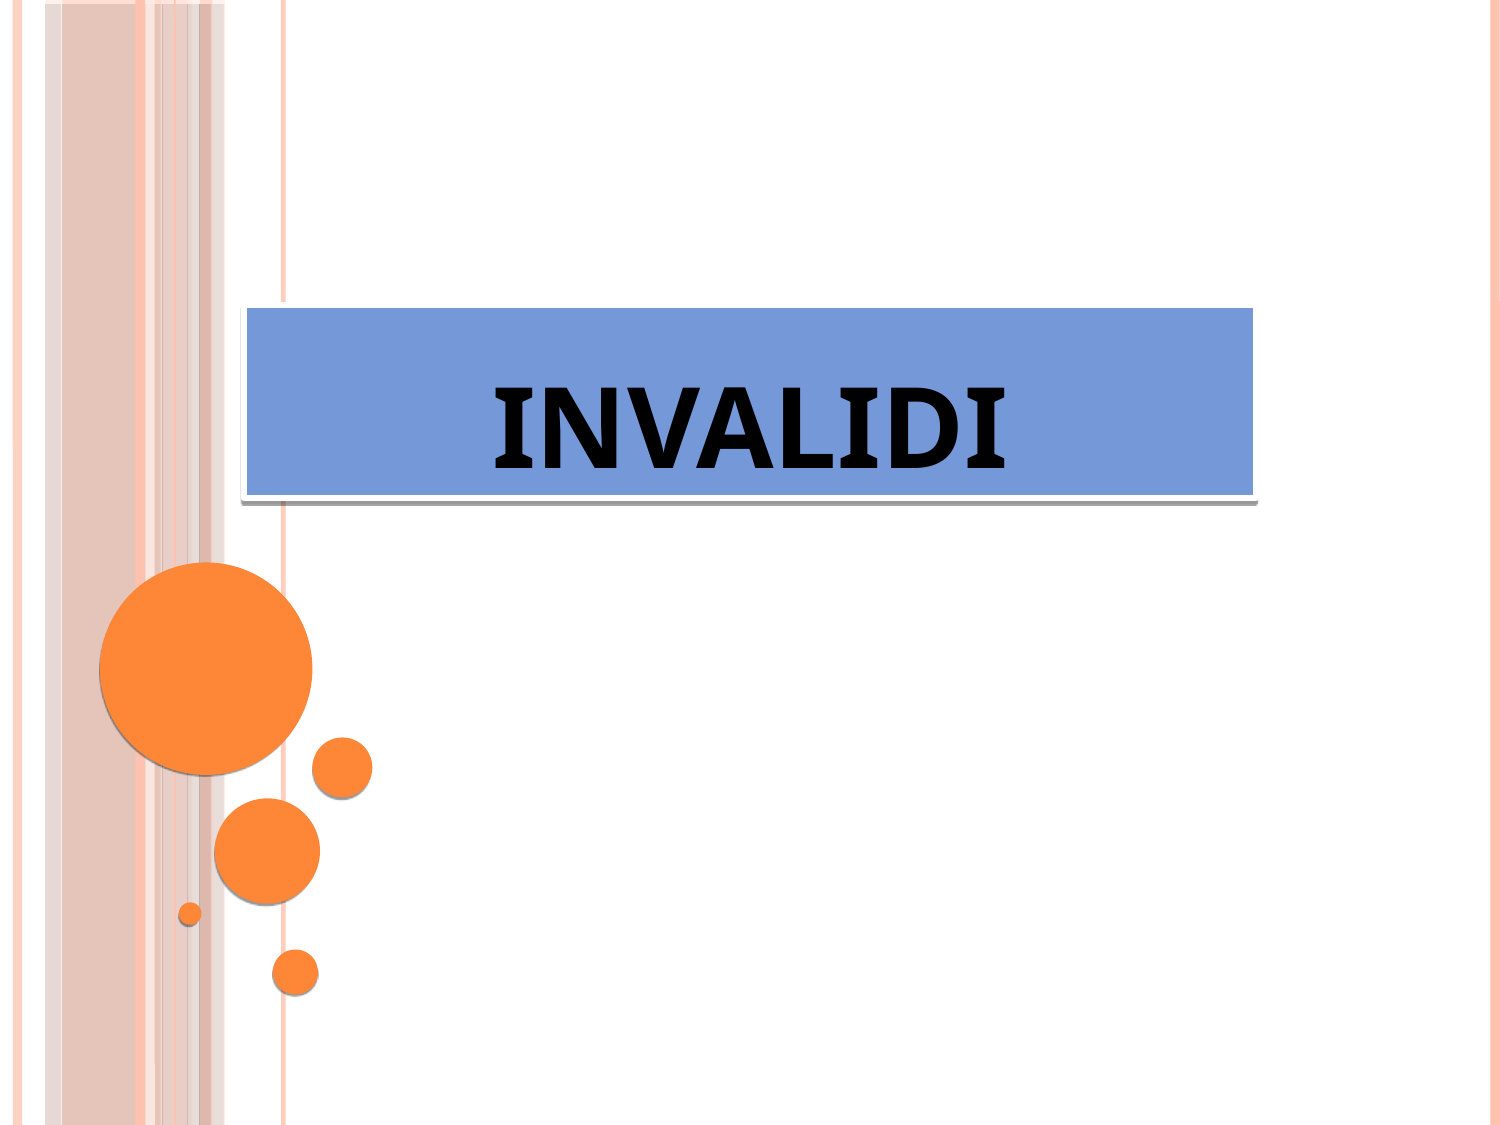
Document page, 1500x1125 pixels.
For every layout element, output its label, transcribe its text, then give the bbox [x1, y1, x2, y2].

title Invalidi [243, 304, 1257, 499]
